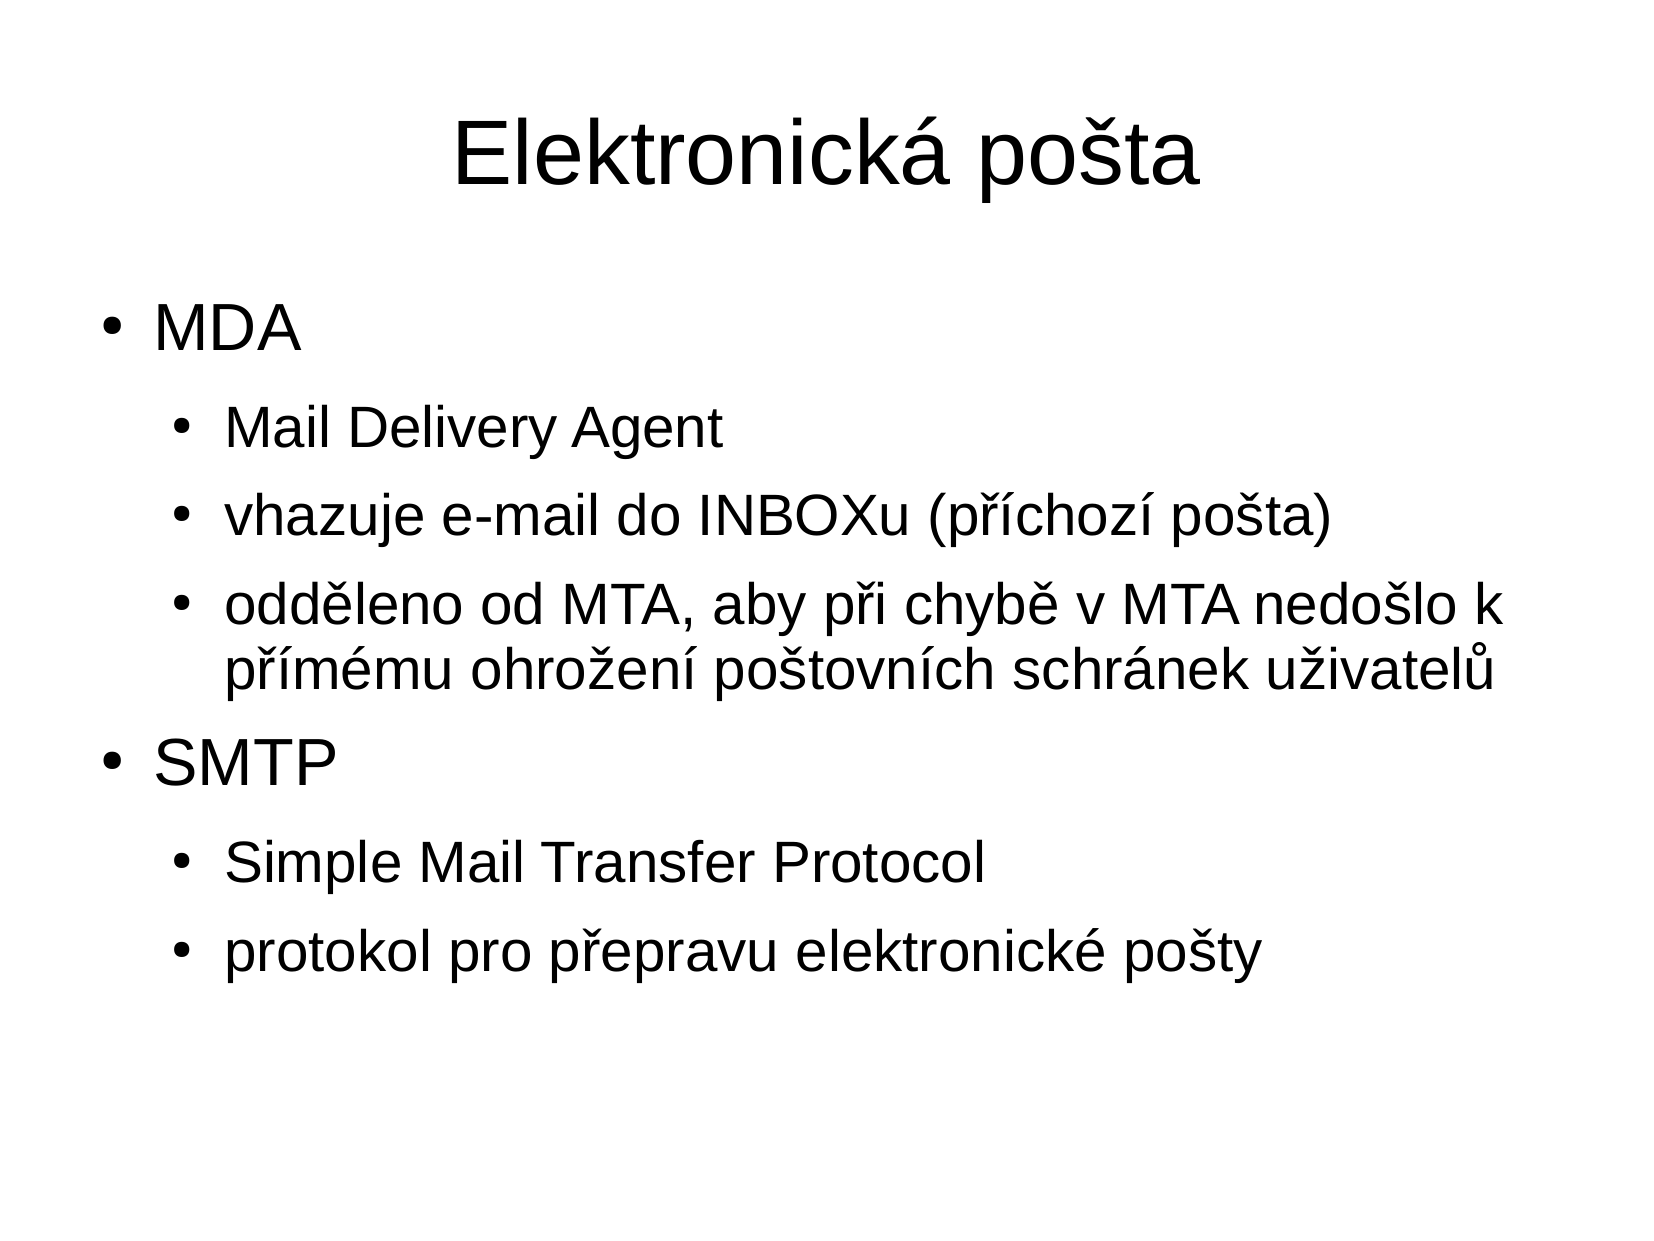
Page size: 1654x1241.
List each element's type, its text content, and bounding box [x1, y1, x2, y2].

title Elektronická pošta [82, 49, 1571, 257]
list MDA Mail Delivery Agent vhazuje e-mail do INBOXu (příchozí pošta) odděleno od MTA, aby při chybě v MTA nedošlo k přímému ohrožení poštovních schránek uživatelů SMTP Simple Mail Transfer Protocol protokol pro přepravu elektronické pošty [82, 290, 1571, 1010]
